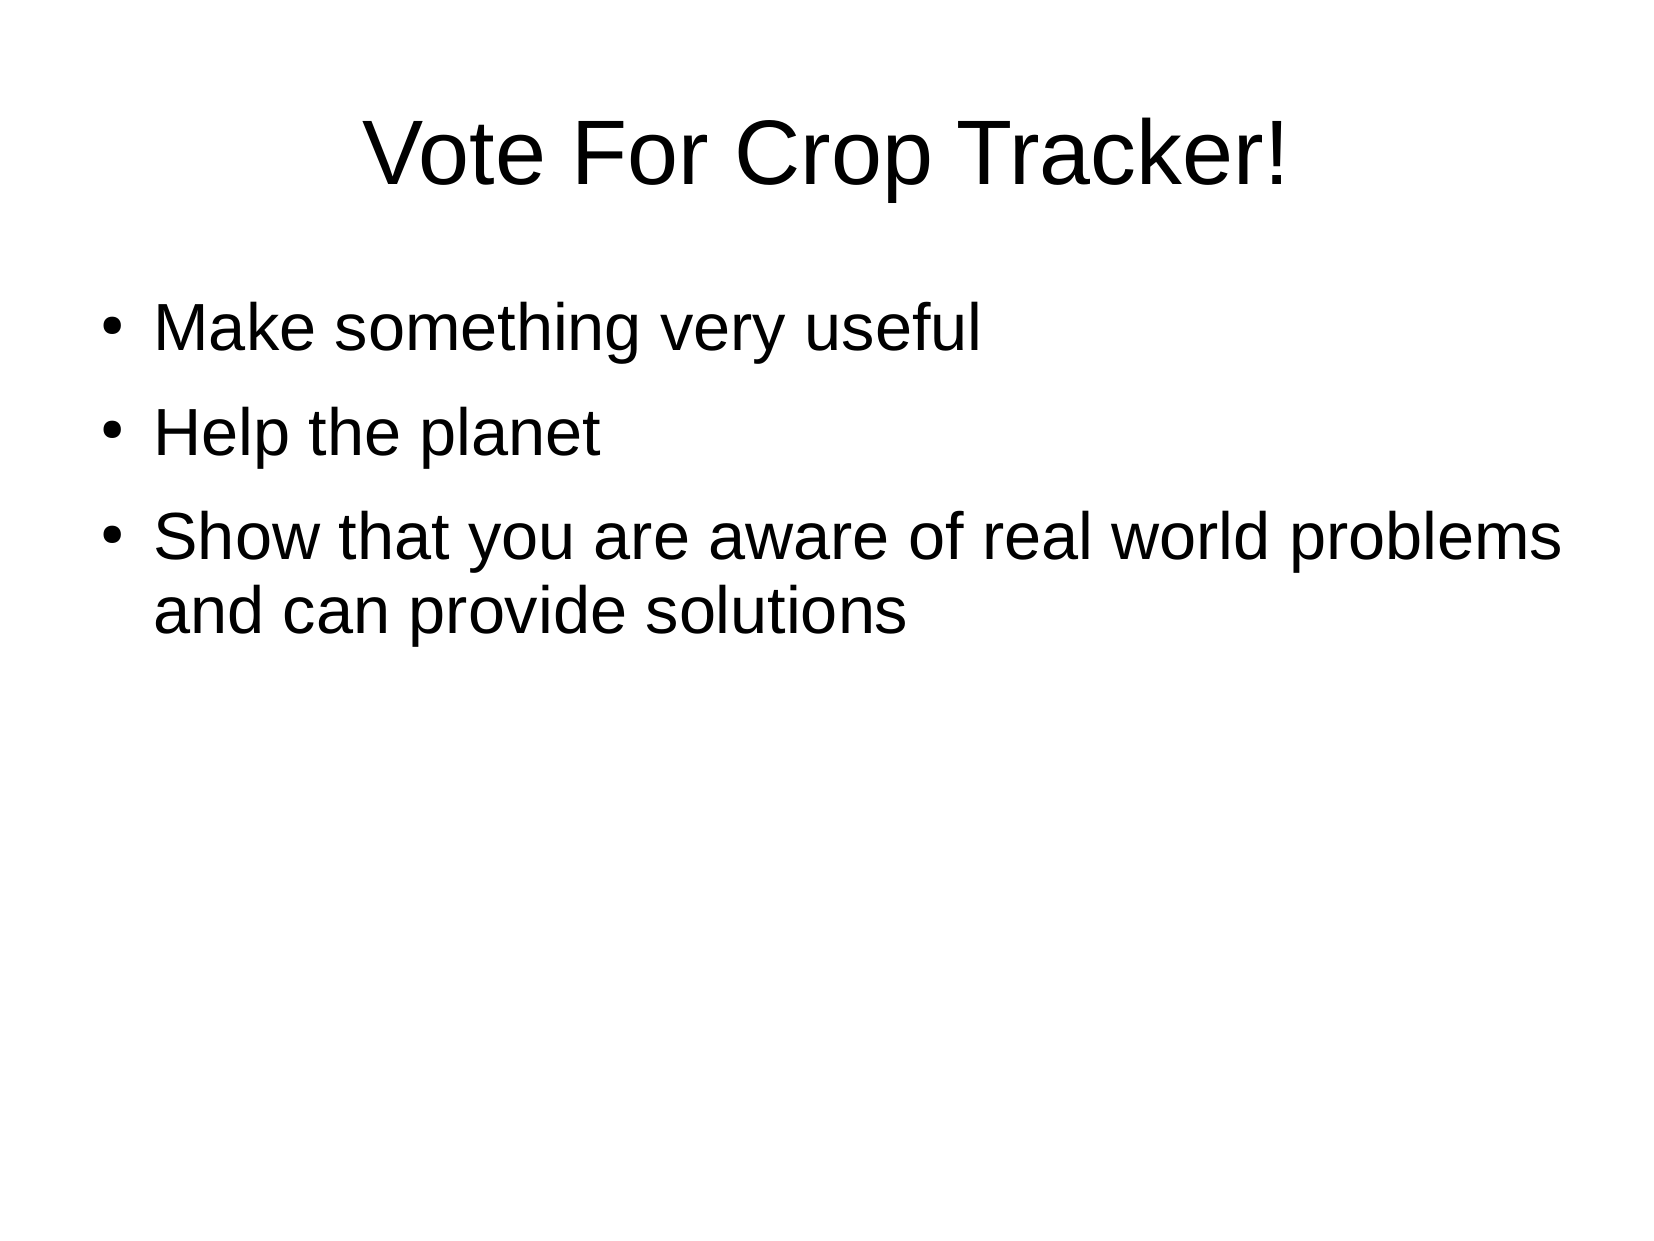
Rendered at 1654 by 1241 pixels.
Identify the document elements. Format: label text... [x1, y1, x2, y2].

title Vote For Crop Tracker! [82, 49, 1571, 257]
list Make something very useful Help the planet Show that you are aware of real world problems and can provide solutions [82, 290, 1571, 1010]
